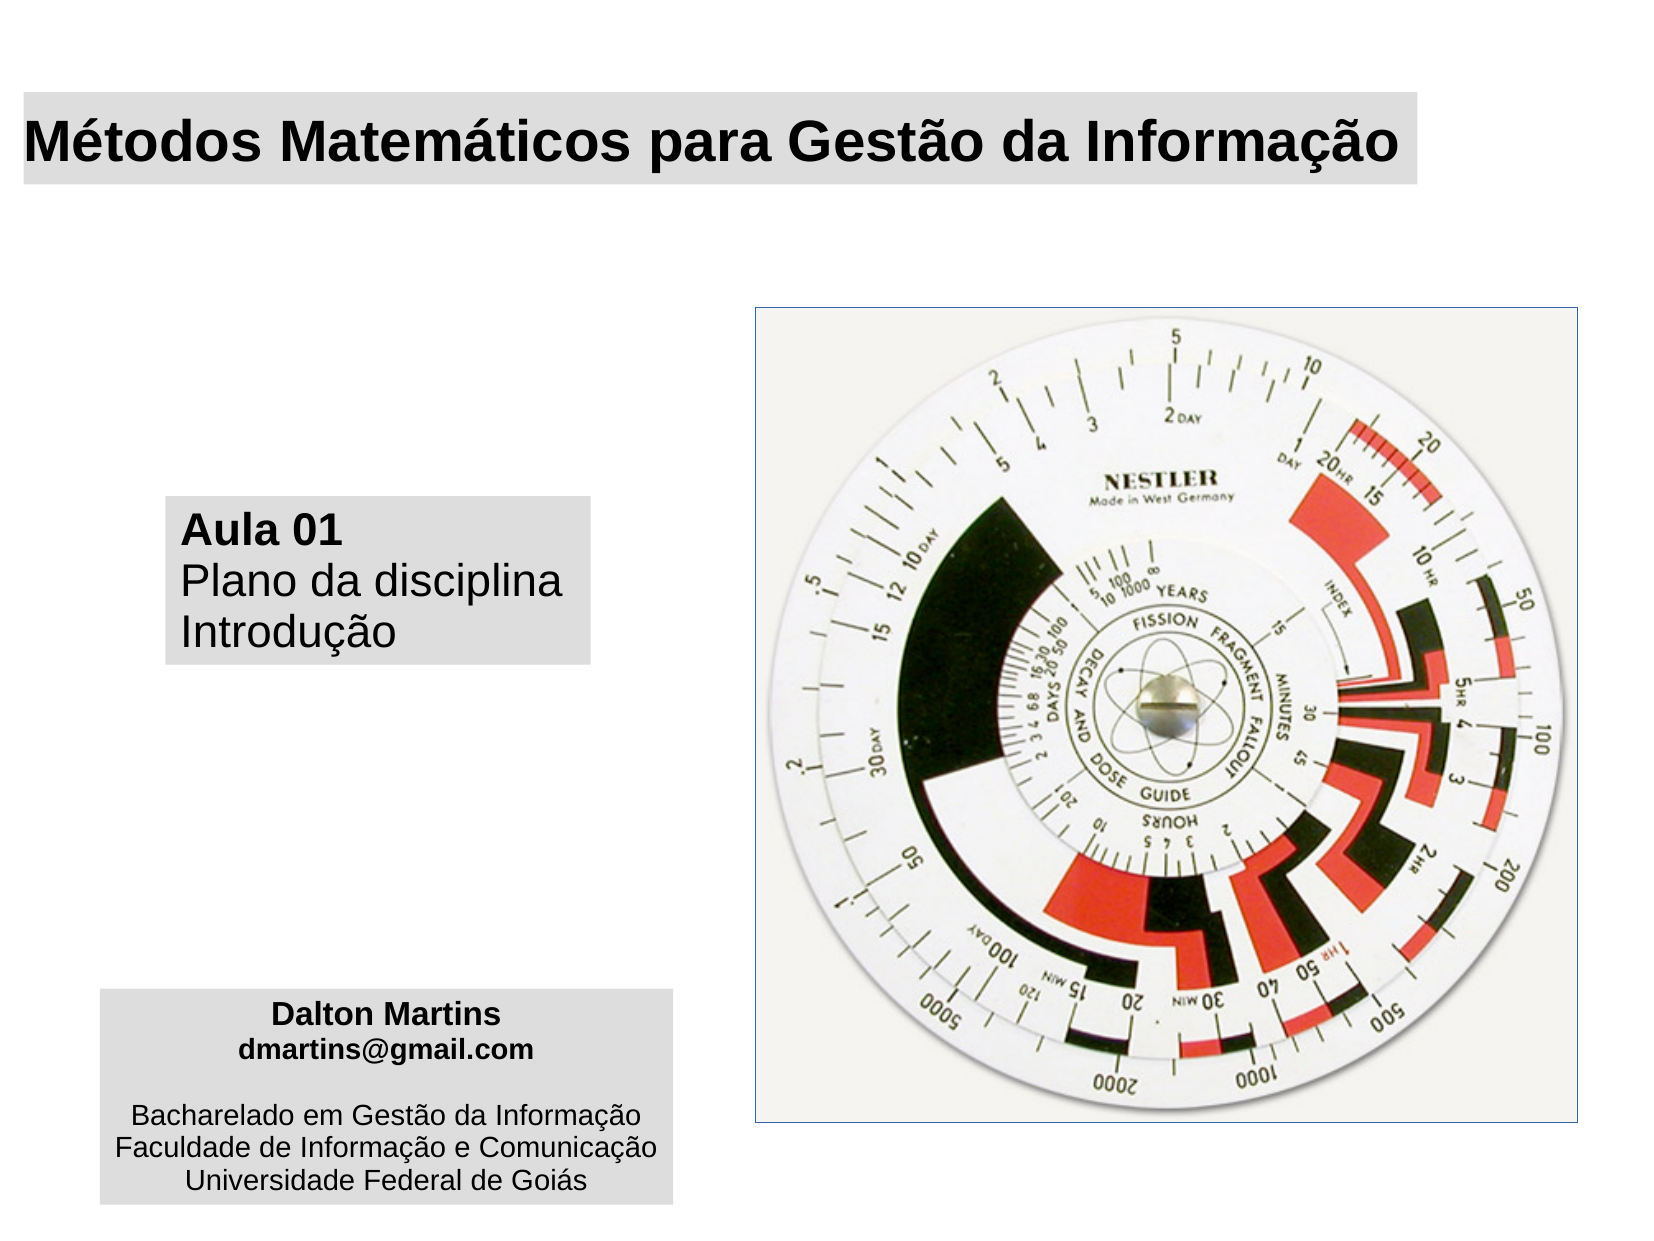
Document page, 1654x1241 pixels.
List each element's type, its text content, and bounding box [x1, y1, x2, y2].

text_box Aula 01 Plano da disciplina Introdução [165, 496, 591, 665]
text_box Dalton Martins dmartins@gmail.com Bacharelado em Gestão da Informação Faculdade de Informação e Comunicação Universidade Federal de Goiás [99, 988, 674, 1205]
picture [755, 307, 1578, 1123]
title Métodos Matemáticos para Gestão da Informação [23, 92, 1418, 185]
